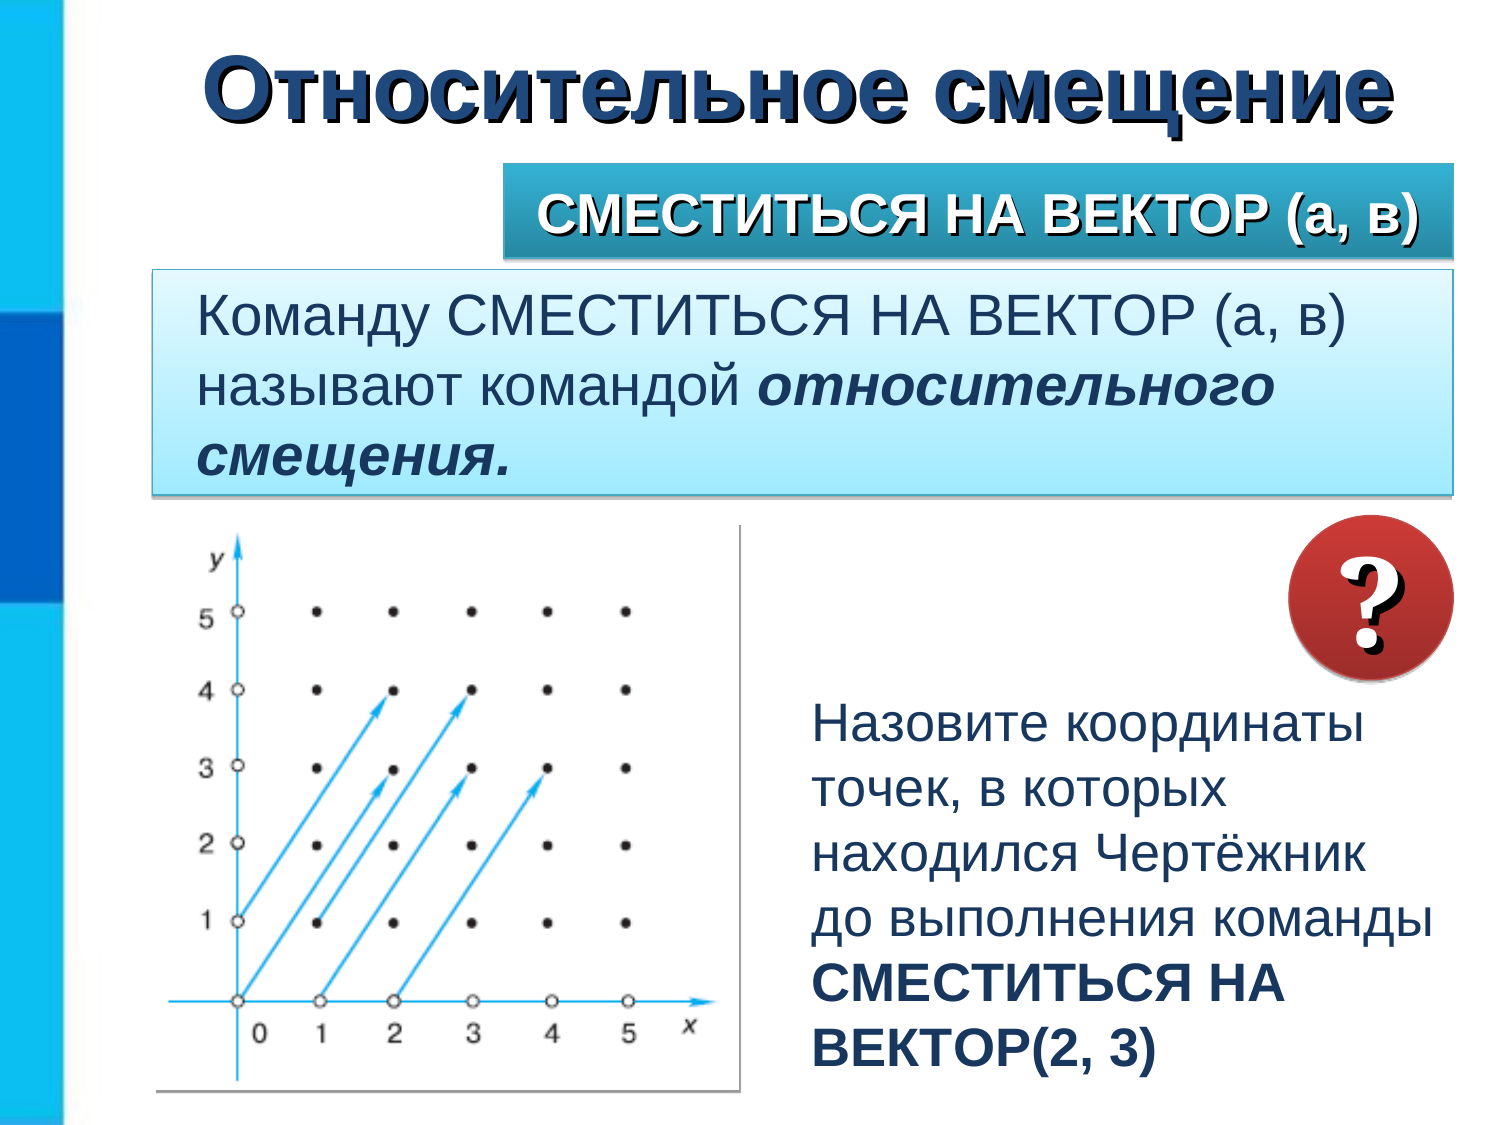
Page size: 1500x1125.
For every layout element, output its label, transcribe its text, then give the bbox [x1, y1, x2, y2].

list СМЕСТИТЬСЯ НА ВЕКТОР (а, в) [503, 164, 1454, 258]
text_box Назовите координаты точек, в которых находился Чертёжник до выполнения команды СМЕСТИТЬСЯ НА ВЕКТОР(2, 3) [796, 679, 1489, 1085]
text_box Команду СМЕСТИТЬСЯ НА ВЕКТОР (а, в) называют командой относительного смещения. [152, 269, 1454, 495]
title Относительное смещение [171, 30, 1425, 135]
picture [0, 0, 1500, 1125]
text_box ? [1289, 515, 1454, 680]
